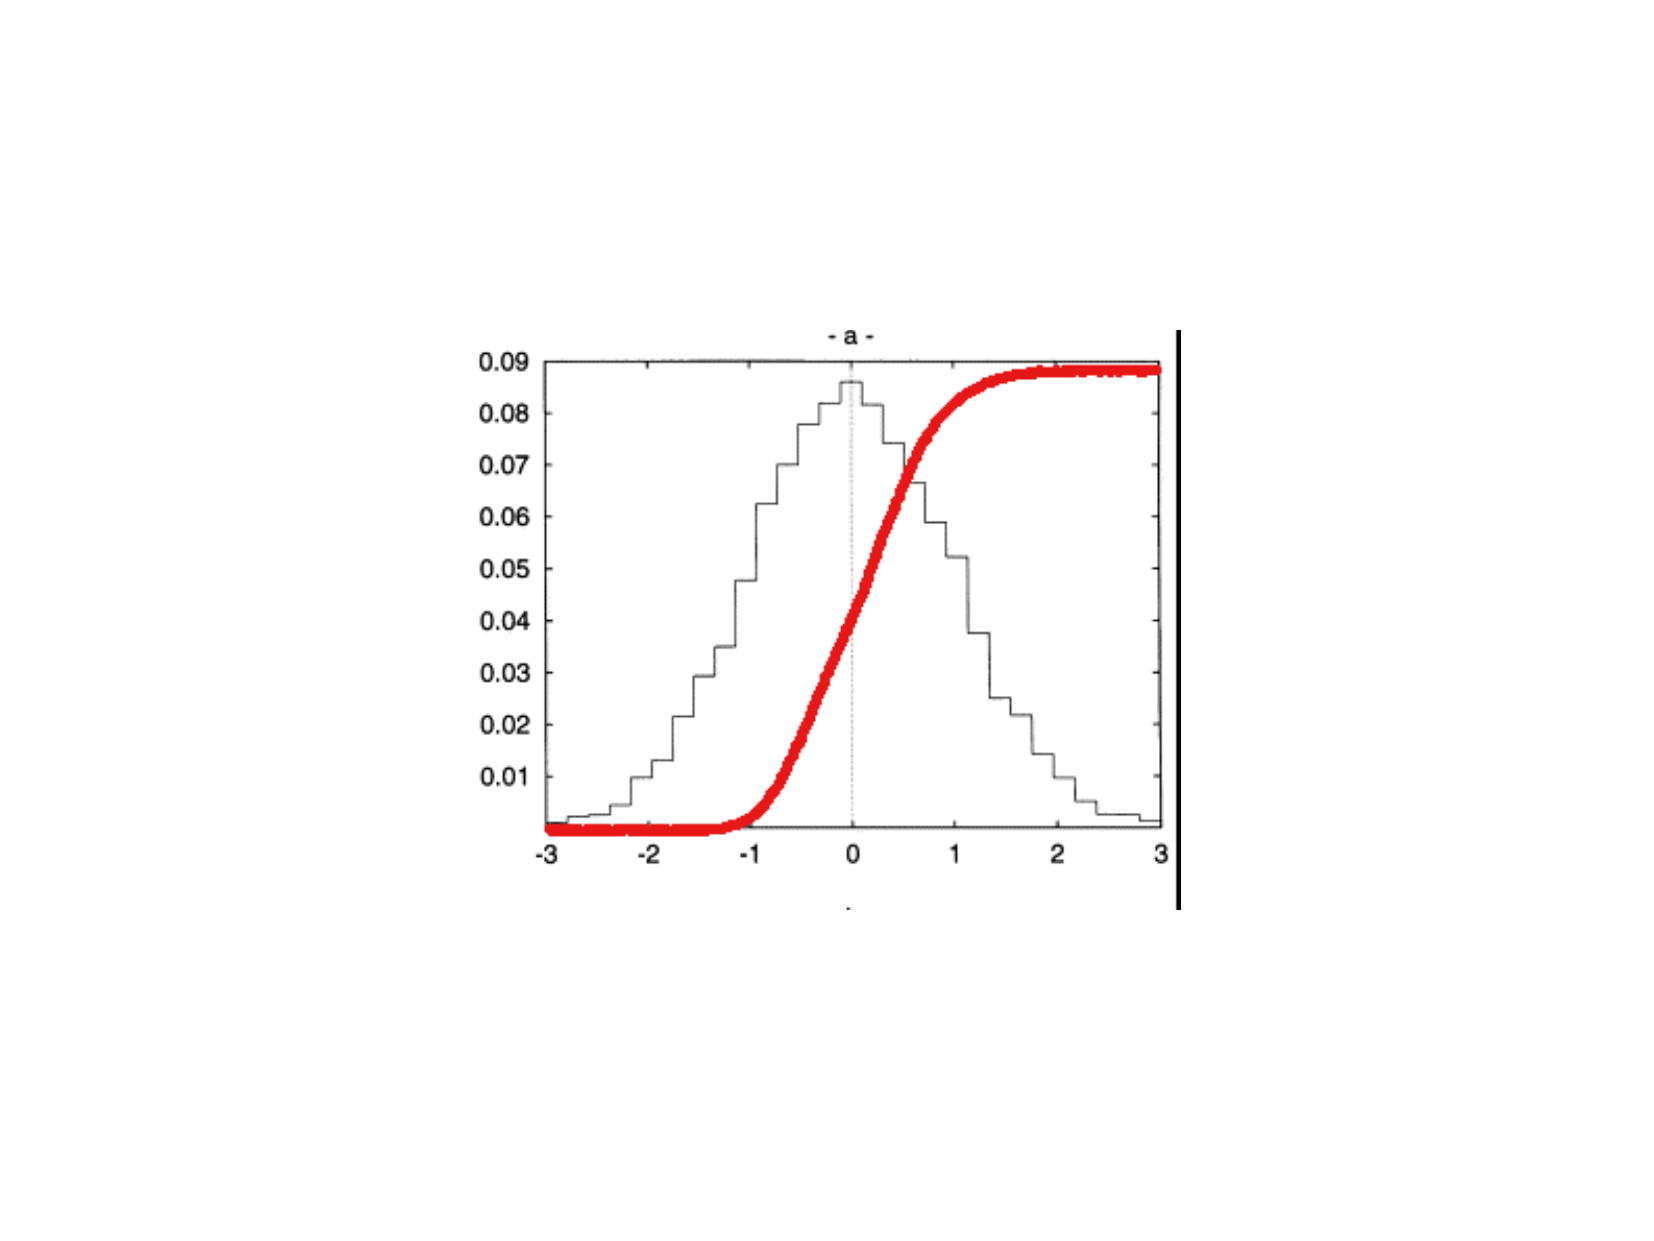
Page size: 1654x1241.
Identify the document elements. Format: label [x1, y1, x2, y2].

picture [472, 330, 1181, 910]
